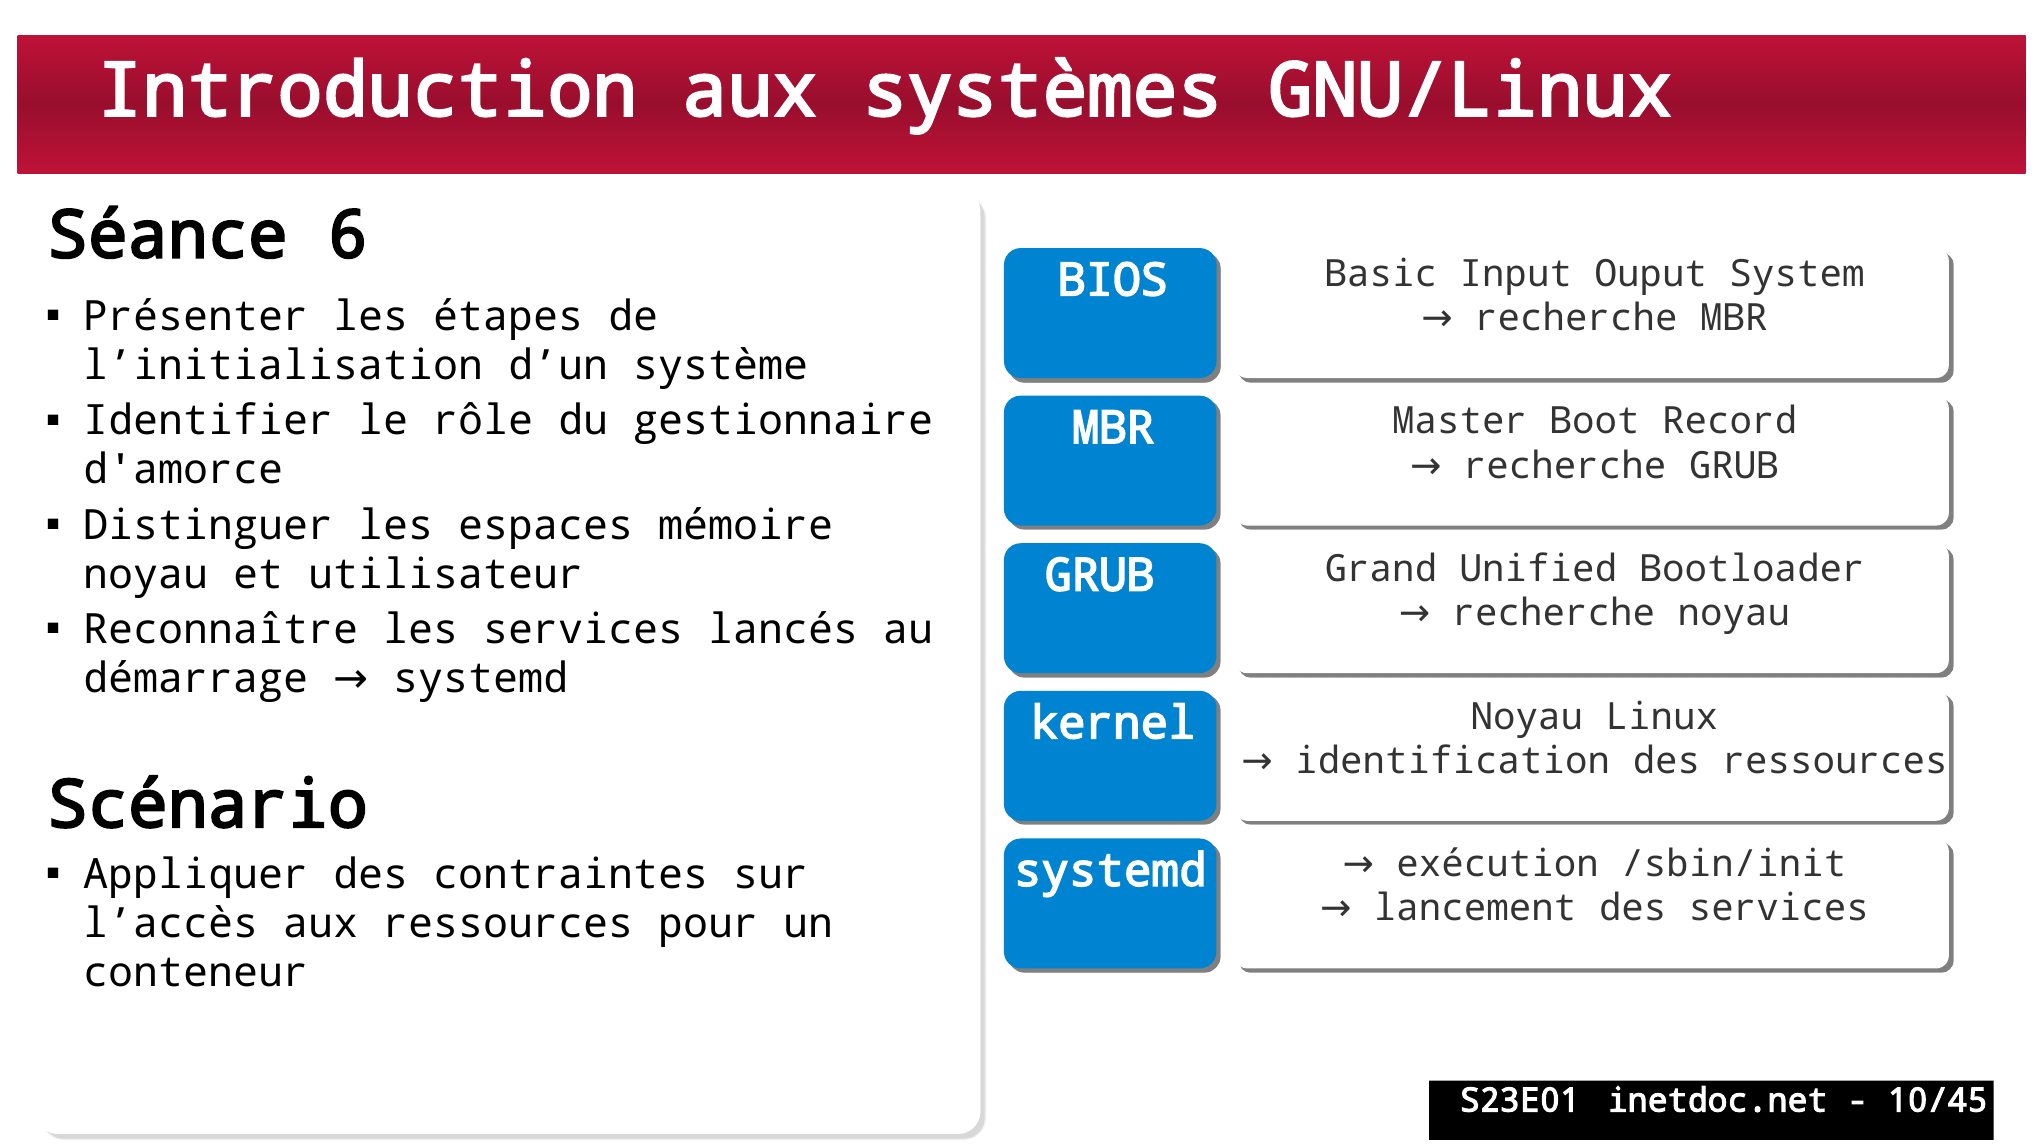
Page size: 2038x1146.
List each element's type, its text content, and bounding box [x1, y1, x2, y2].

text_box → exécution /sbin/init → lancement des services [1234, 838, 1949, 969]
text_box kernel [1003, 690, 1217, 821]
text_box systemd [1003, 838, 1217, 969]
text_box BIOS [1003, 248, 1217, 379]
text_box Noyau Linux → identification des ressources [1234, 690, 1949, 821]
text_box Master Boot Record → recherche GRUB [1234, 395, 1949, 526]
text_box S23E01 inetdoc.net - <numéro>/45 [1429, 1080, 1994, 1140]
text_box GRUB [1003, 543, 1217, 674]
text_box Basic Input Ouput System → recherche MBR [1234, 248, 1949, 379]
text_box Grand Unified Bootloader → recherche noyau [1234, 543, 1949, 674]
text_box MBR [1003, 395, 1217, 526]
text_box Séance 6 Présenter les étapes de l’initialisation d’un système Identifier le rôle du gestionnaire d'amorce Distinguer les espaces mémoire noyau et utilisateur Reconnaître les services lancés au démarrage → systemd Scénario Appliquer des contraintes sur l’accès aux ressources pour un conteneur [35, 188, 981, 1134]
text_box Introduction aux systèmes GNU/Linux [17, 35, 2026, 174]
